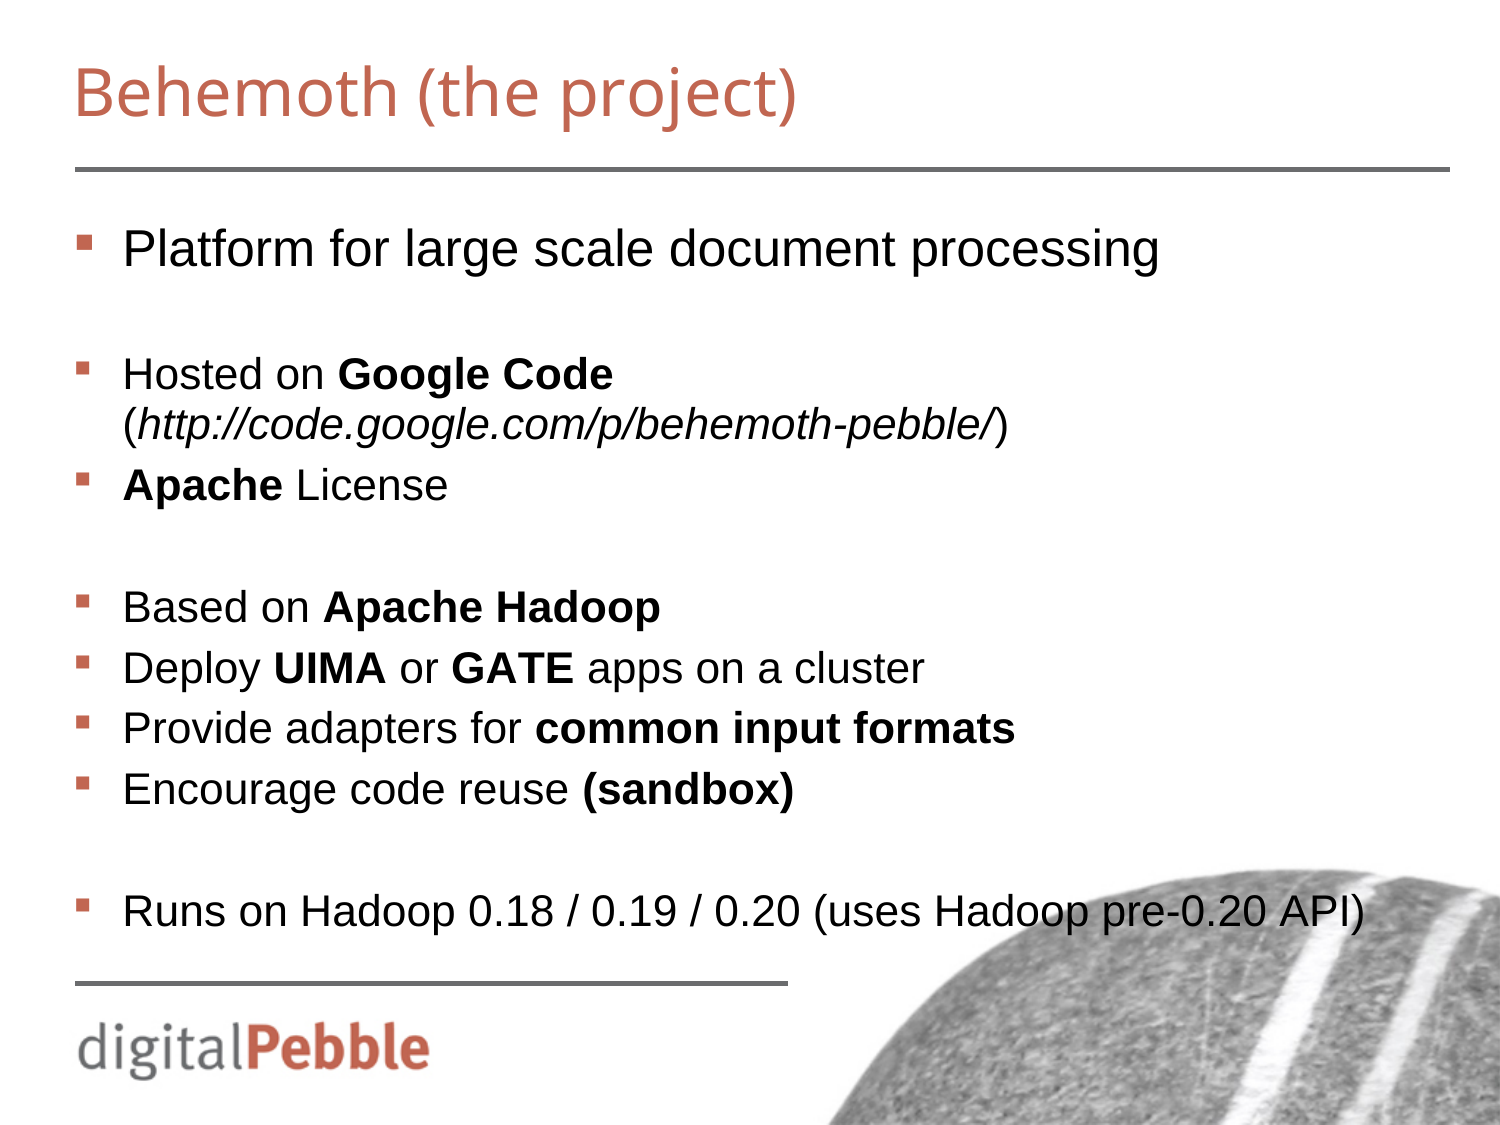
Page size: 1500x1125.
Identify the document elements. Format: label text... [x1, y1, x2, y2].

list Platform for large scale document processing Hosted on Google Code (http://code.google.com/p/behemoth-pebble/) Apache License Based on Apache Hadoop Deploy UIMA or GATE apps on a cluster Provide adapters for common input formats Encourage code reuse (sandbox) Runs on Hadoop 0.18 / 0.19 / 0.20 (uses Hadoop pre-0.20 API) [57, 212, 1438, 945]
title Behemoth (the project) [57, 37, 1438, 174]
picture [0, 0, 1500, 1125]
